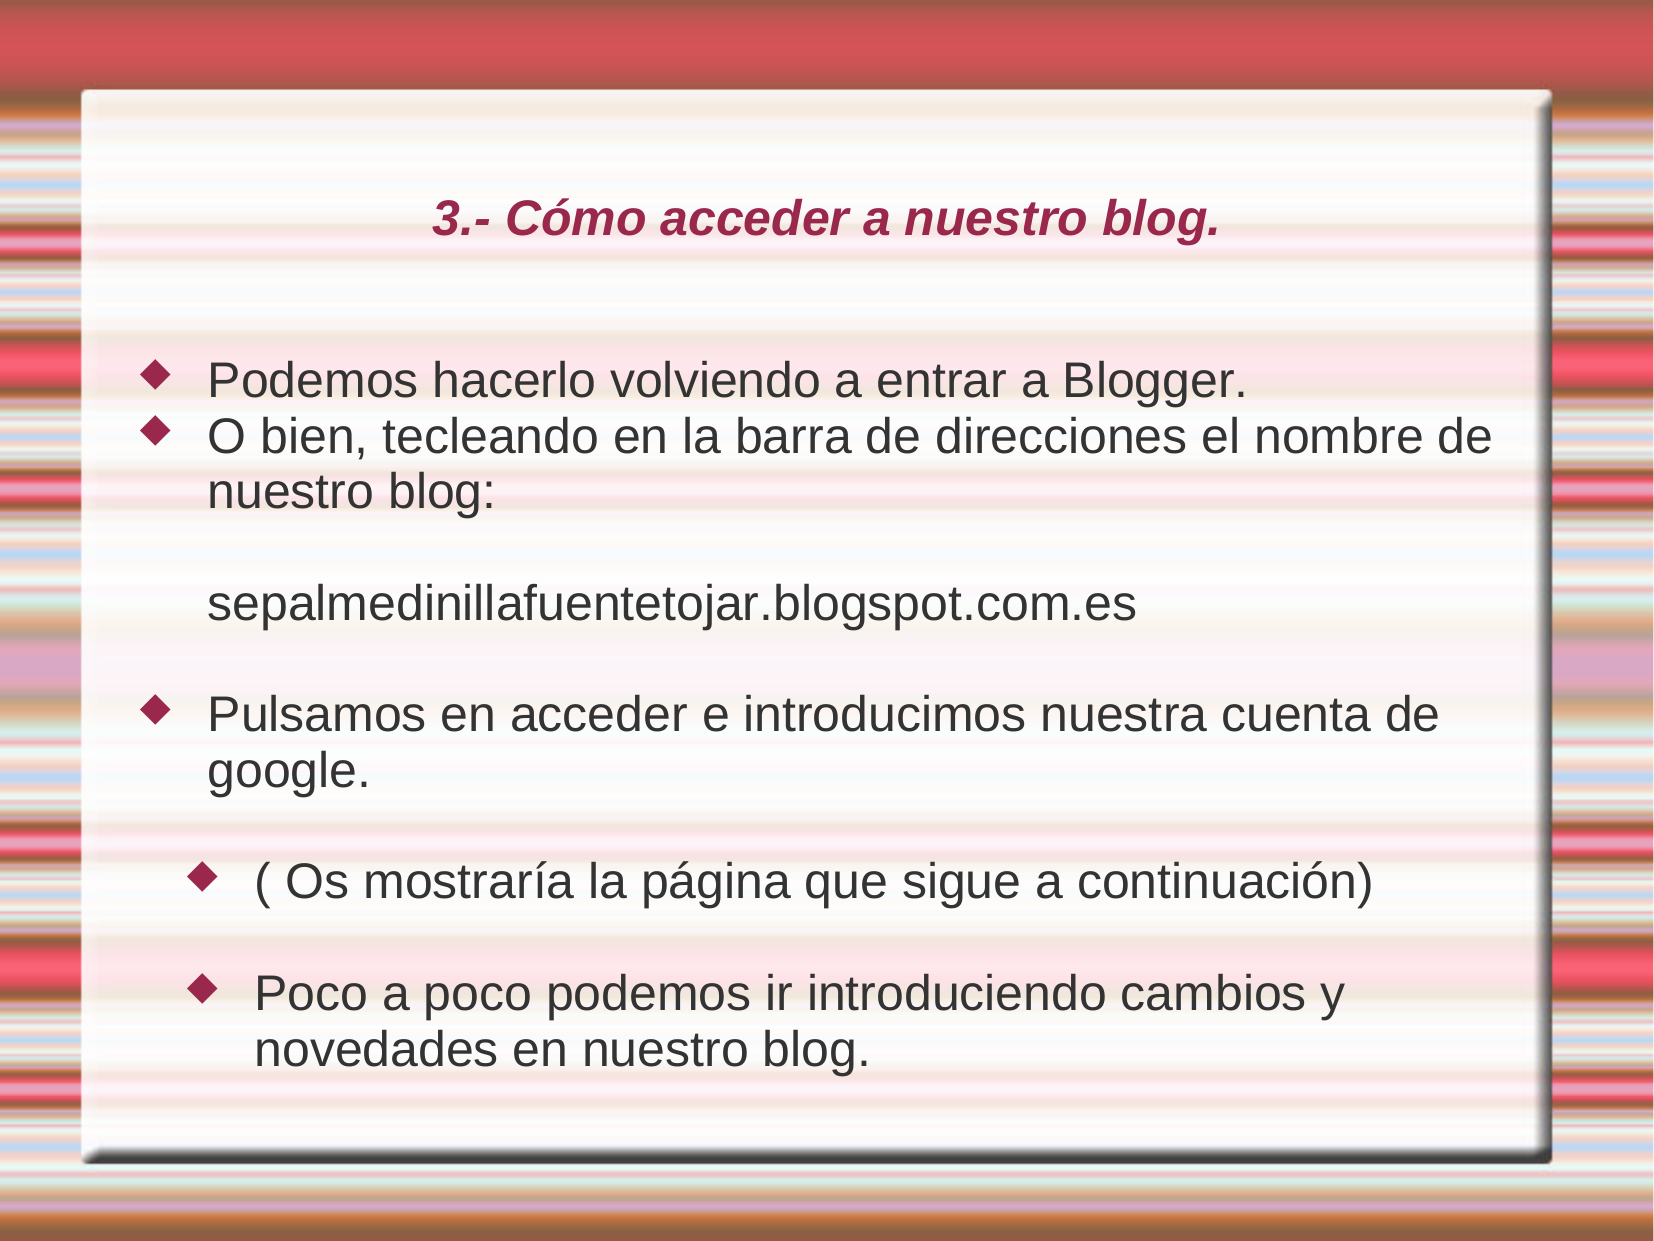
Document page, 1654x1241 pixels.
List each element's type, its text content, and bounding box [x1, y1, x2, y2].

list Podemos hacerlo volviendo a entrar a Blogger. O bien, tecleando en la barra de direcciones el nombre de nuestro blog: sepalmedinillafuentetojar.blogspot.com.es Pulsamos en acceder e introducimos nuestra cuenta de google. ( Os mostraría la página que sigue a continuación) Poco a poco podemos ir introduciendo cambios y novedades en nuestro blog. [124, 296, 1506, 1078]
title 3.- Cómo acceder a nuestro blog. [121, 114, 1534, 322]
picture [0, 0, 1654, 1241]
